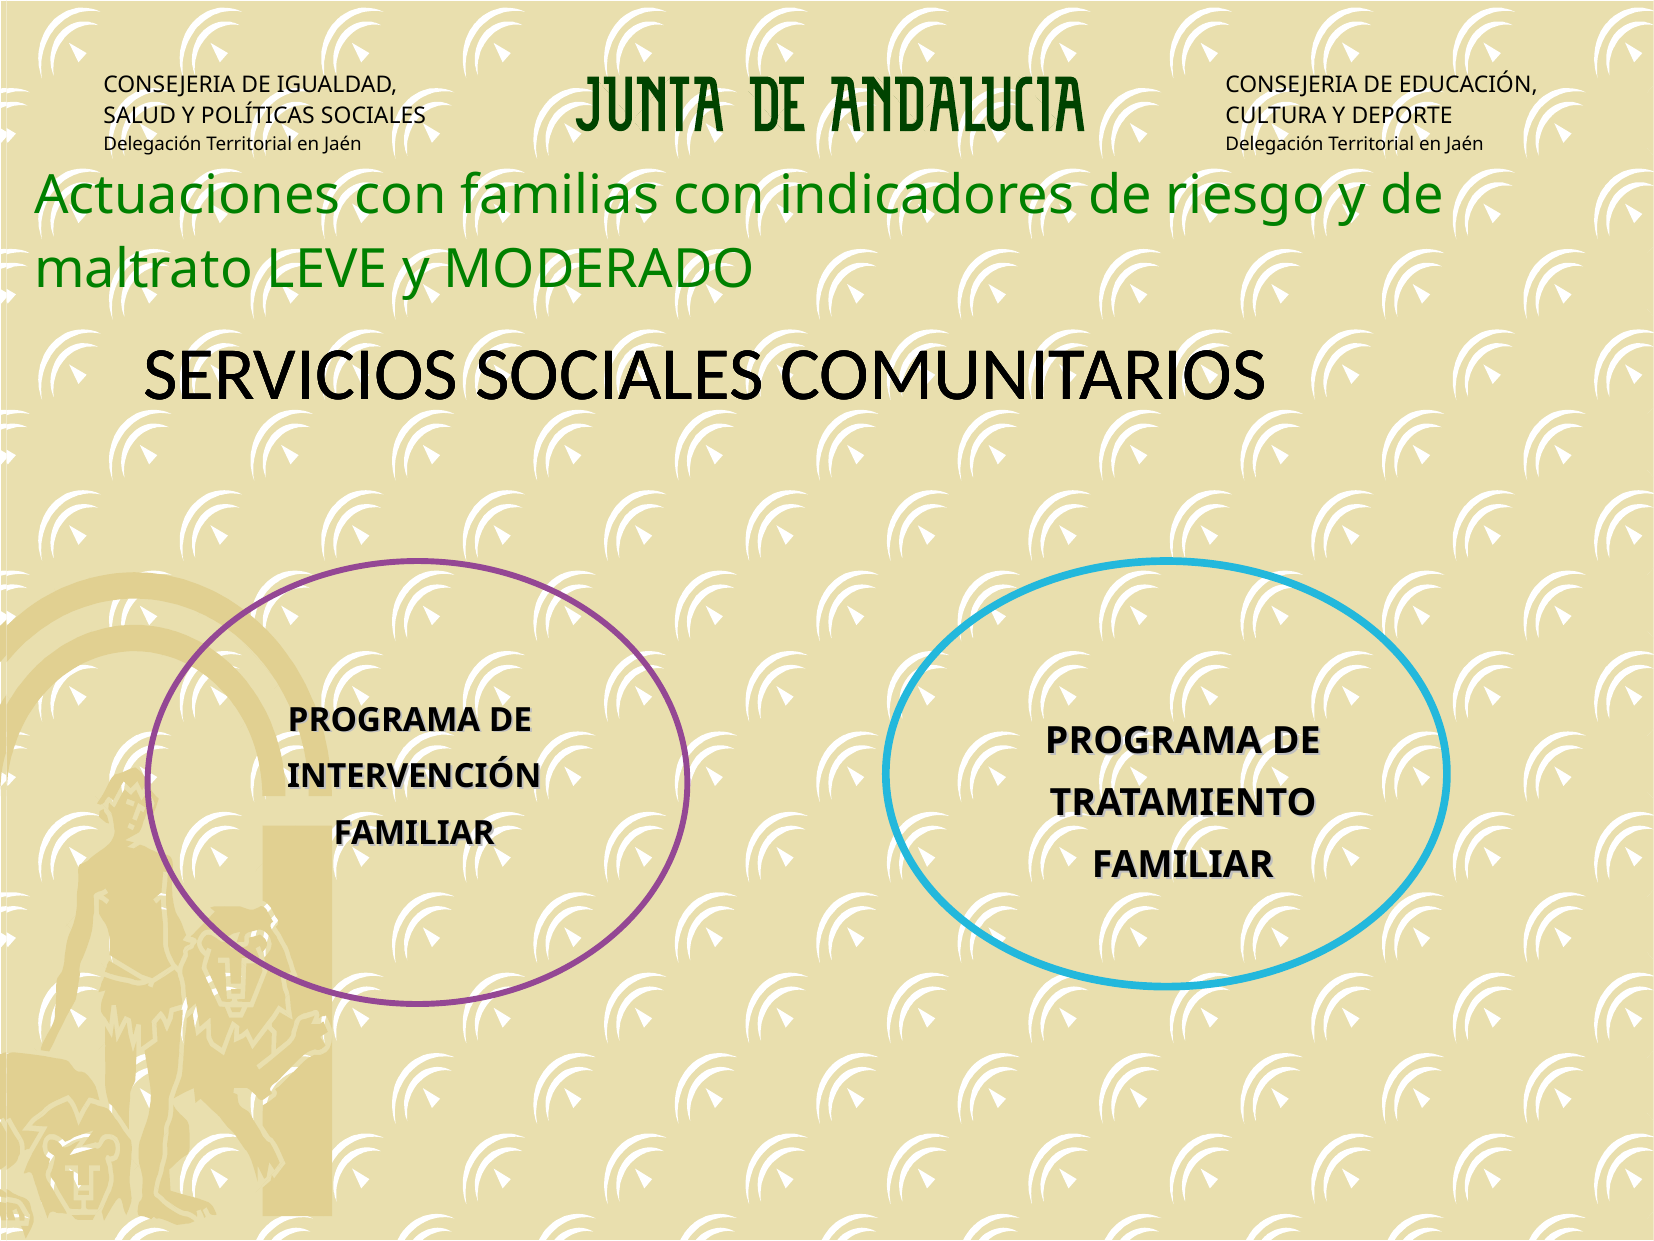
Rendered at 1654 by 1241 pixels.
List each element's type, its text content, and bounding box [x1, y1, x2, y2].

text_box SERVICIOS SOCIALES COMUNITARIOS [124, 336, 1388, 443]
text_box PROGRAMA DE INTERVENCIÓN FAMILIAR [238, 690, 591, 886]
picture [0, 0, 1654, 1241]
text_box PROGRAMA DE TRATAMIENTO FAMILIAR [974, 708, 1392, 817]
text_box CONSEJERIA DE EDUCACIÓN, CULTURA Y DEPORTE Delegación Territorial en Jaén [1210, 60, 1575, 148]
text_box CONSEJERIA DE IGUALDAD, SALUD Y POLÍTICAS SOCIALES Delegación Territorial en Jaén [88, 60, 464, 148]
text_box Actuaciones con familias con indicadores de riesgo y de maltrato LEVE y MODERADO [19, 147, 1625, 296]
